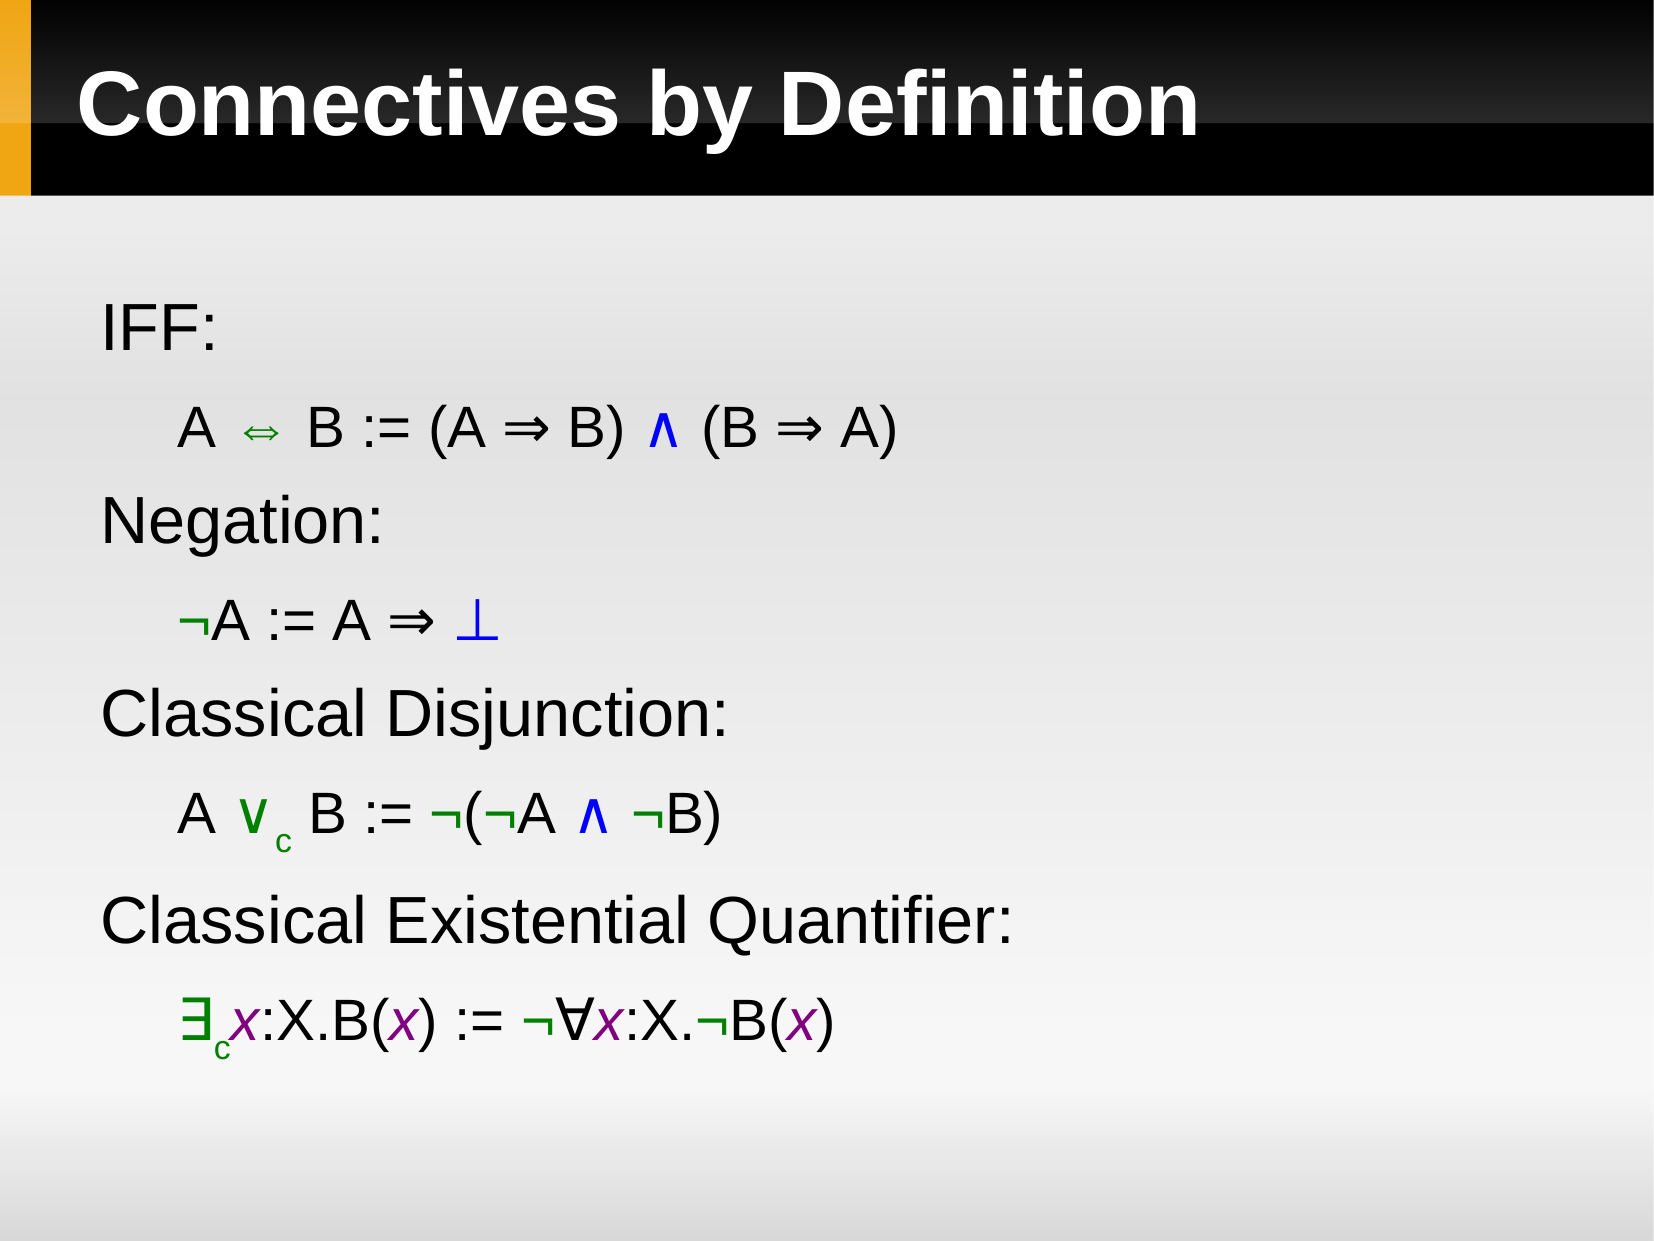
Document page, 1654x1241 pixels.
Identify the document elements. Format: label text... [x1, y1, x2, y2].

title Connectives by Definition [76, 0, 1565, 208]
list IFF: A ⇔ B := (A ⇒ B) ∧ (B ⇒ A) Negation: ¬A := A ⇒ ⊥ Classical Disjunction: A ∨c B := ¬(¬A ∧ ¬B) Classical Existential Quantifier: ∃cx:X.B(x) := ¬∀x:X.¬B(x) [82, 290, 1571, 1128]
picture [0, 0, 1654, 1241]
